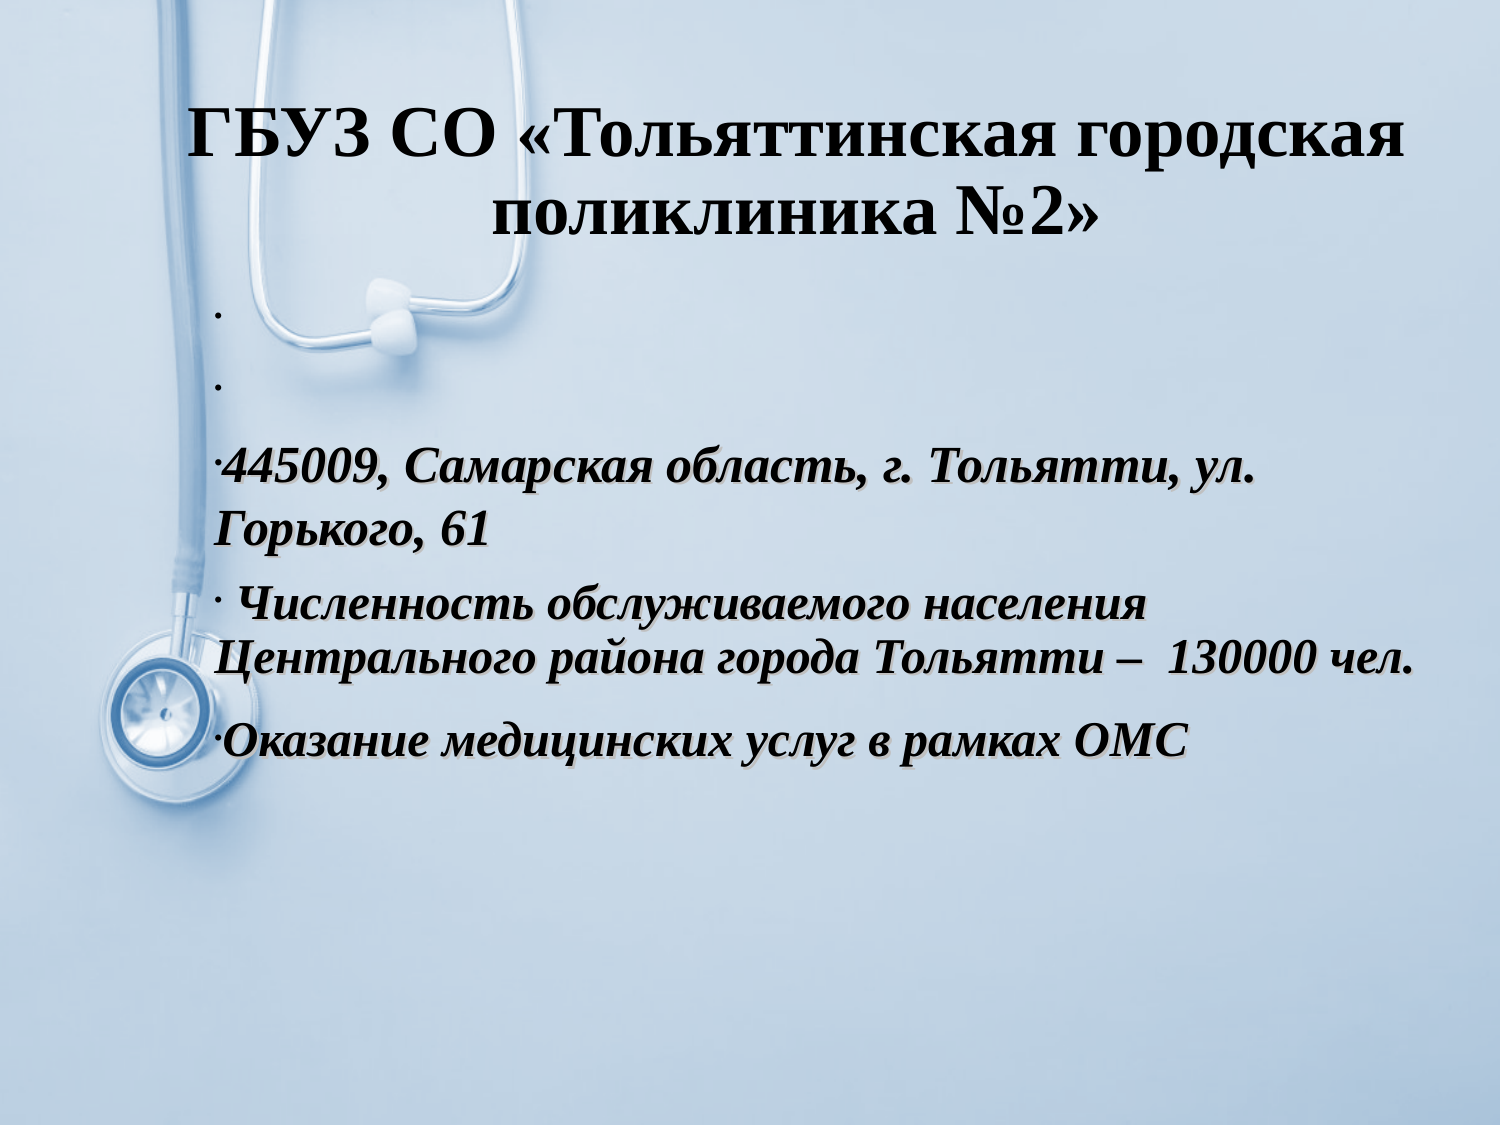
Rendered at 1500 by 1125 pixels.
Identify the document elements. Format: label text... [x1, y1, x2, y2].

list 445009, Самарская область, г. Тольятти, ул. Горького, 61 Численность обслуживаемого населения Центрального района города Тольятти – 130000 чел. Оказание медицинских услуг в рамках ОМС [199, 205, 1476, 920]
picture [0, 0, 1500, 1125]
title ГБУЗ СО «Тольяттинская городская поликлиника №2» [150, 68, 1444, 259]
